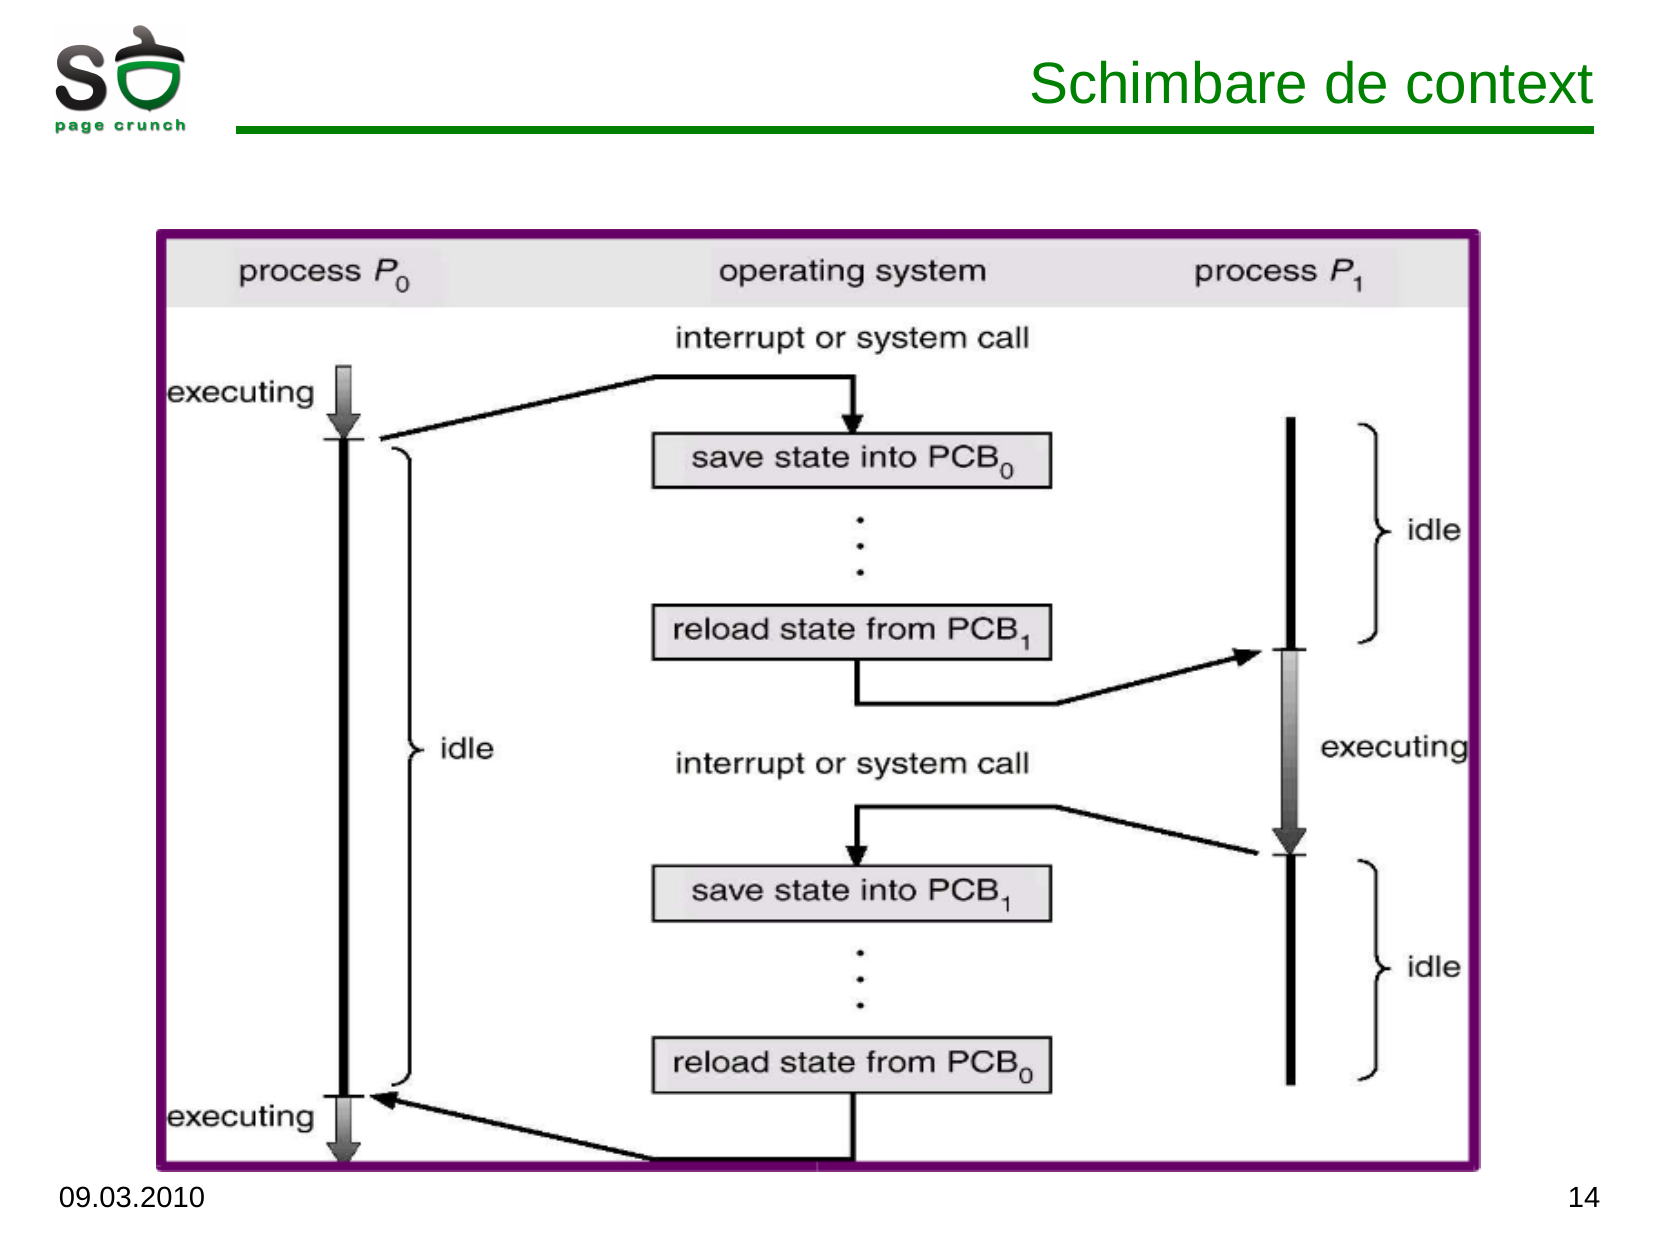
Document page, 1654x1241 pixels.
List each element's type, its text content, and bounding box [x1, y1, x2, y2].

title Schimbare de context [236, 49, 1595, 119]
picture [53, 23, 188, 136]
picture [156, 229, 1481, 1172]
